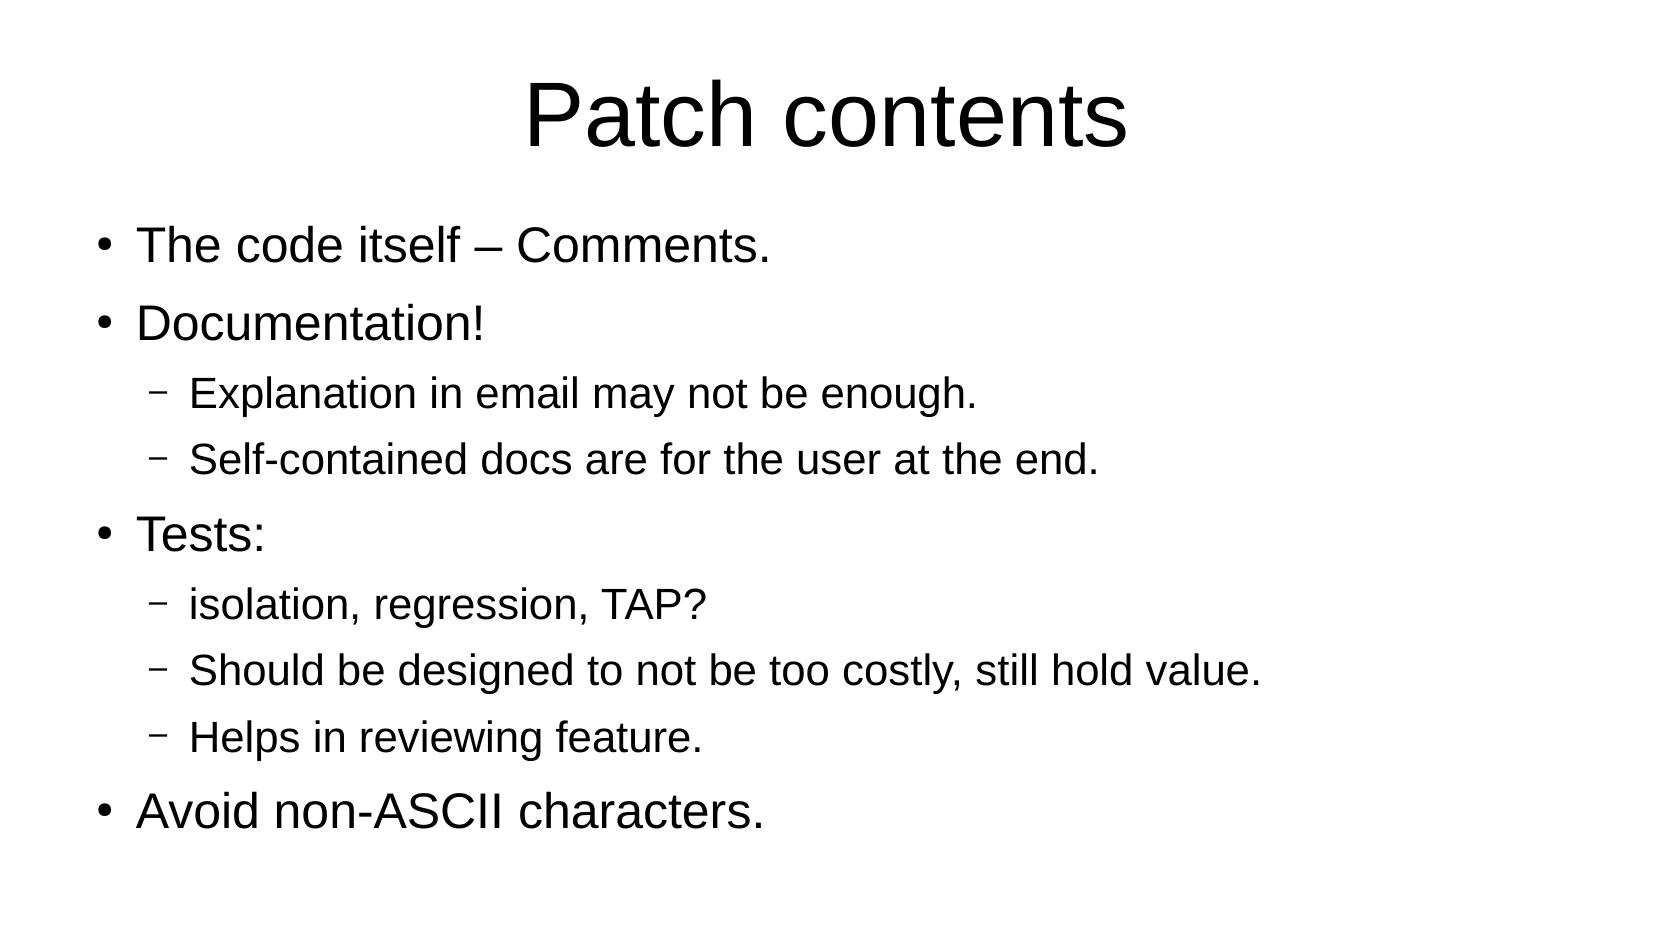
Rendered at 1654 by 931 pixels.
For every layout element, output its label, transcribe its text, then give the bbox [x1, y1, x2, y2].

title Patch contents [82, 37, 1571, 193]
list The code itself – Comments. Documentation! Explanation in email may not be enough. Self-contained docs are for the user at the end. Tests: isolation, regression, TAP? Should be designed to not be too costly, still hold value. Helps in reviewing feature. Avoid non-ASCII characters. [82, 217, 1571, 841]
